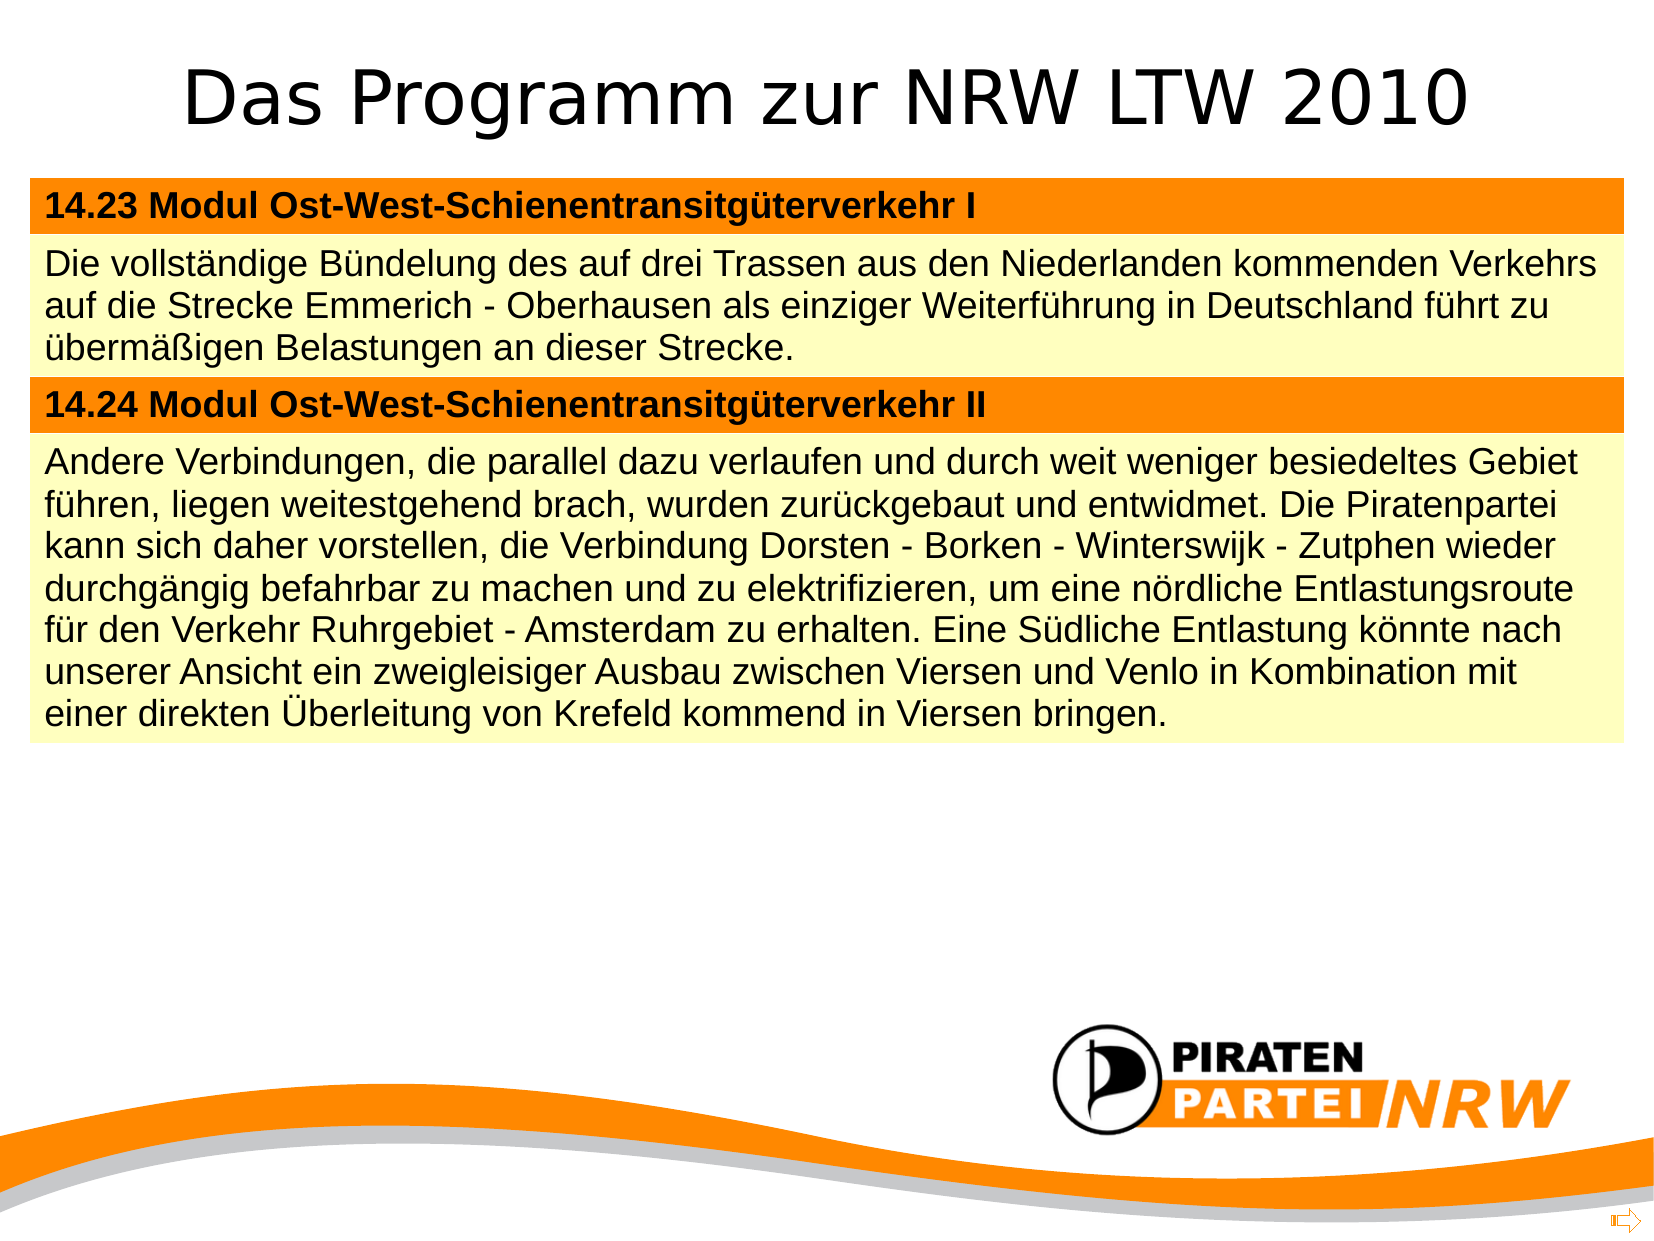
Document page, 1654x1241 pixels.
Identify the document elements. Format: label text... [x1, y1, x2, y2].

table_cell Andere Verbindungen, die parallel dazu verlaufen und durch weit weniger besiedeltes Gebiet führen, liegen weitestgehend brach, wurden zurückgebaut und entwidmet. Die Piratenpartei kann sich daher vorstellen, die Verbindung Dorsten - Borken - Winterswijk - Zutphen wieder durchgängig befahrbar zu machen und zu elektrifizieren, um eine nördliche Entlastungsroute für den Verkehr Ruhrgebiet - Amsterdam zu erhalten. Eine Südliche Entlastung könnte nach unserer Ansicht ein zweigleisiger Ausbau zwischen Viersen und Venlo in Kombination mit einer direkten Überleitung von Krefeld kommend in Viersen bringen. [30, 434, 1624, 743]
title Das Programm zur NRW LTW 2010 [82, 54, 1571, 143]
table_cell Die vollständige Bündelung des auf drei Trassen aus den Niederlanden kommenden Verkehrs auf die Strecke Emmerich - Oberhausen als einziger Weiterführung in Deutschland führt zu übermäßigen Belastungen an dieser Strecke. [30, 235, 1624, 376]
table_cell 14.24 Modul Ost-West-Schienentransitgüterverkehr II [30, 377, 1624, 433]
picture [1045, 1021, 1579, 1140]
table_header 14.23 Modul Ost-West-Schienentransitgüterverkehr I [30, 178, 1624, 234]
